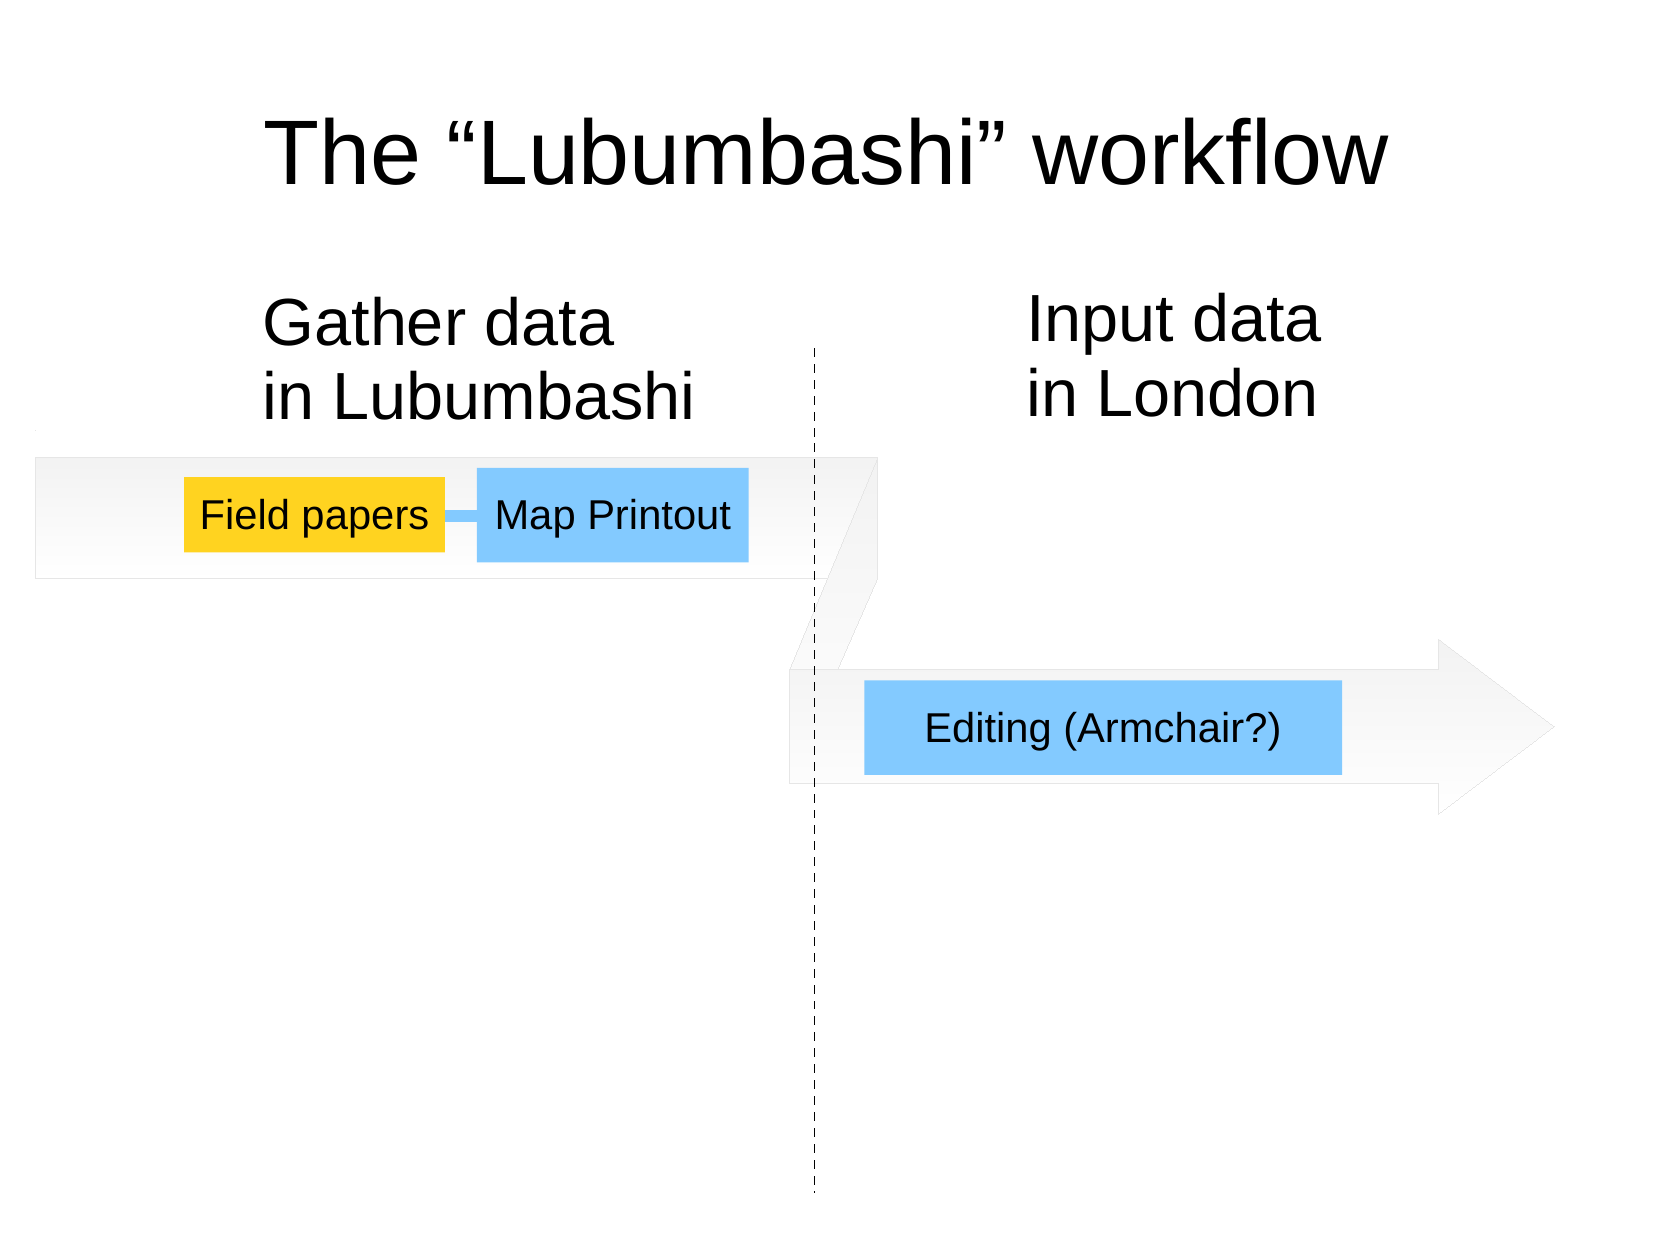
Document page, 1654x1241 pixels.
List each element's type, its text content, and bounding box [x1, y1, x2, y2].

text_box [35, 457, 1555, 815]
text_box Field papers [184, 477, 445, 553]
text_box Gather data in Lubumbashi [248, 277, 715, 441]
text_box Map Printout [476, 467, 749, 563]
text_box Input data in London [1011, 273, 1402, 438]
title The “Lubumbashi” workflow [82, 49, 1571, 257]
text_box Editing (Armchair?) [864, 680, 1343, 775]
